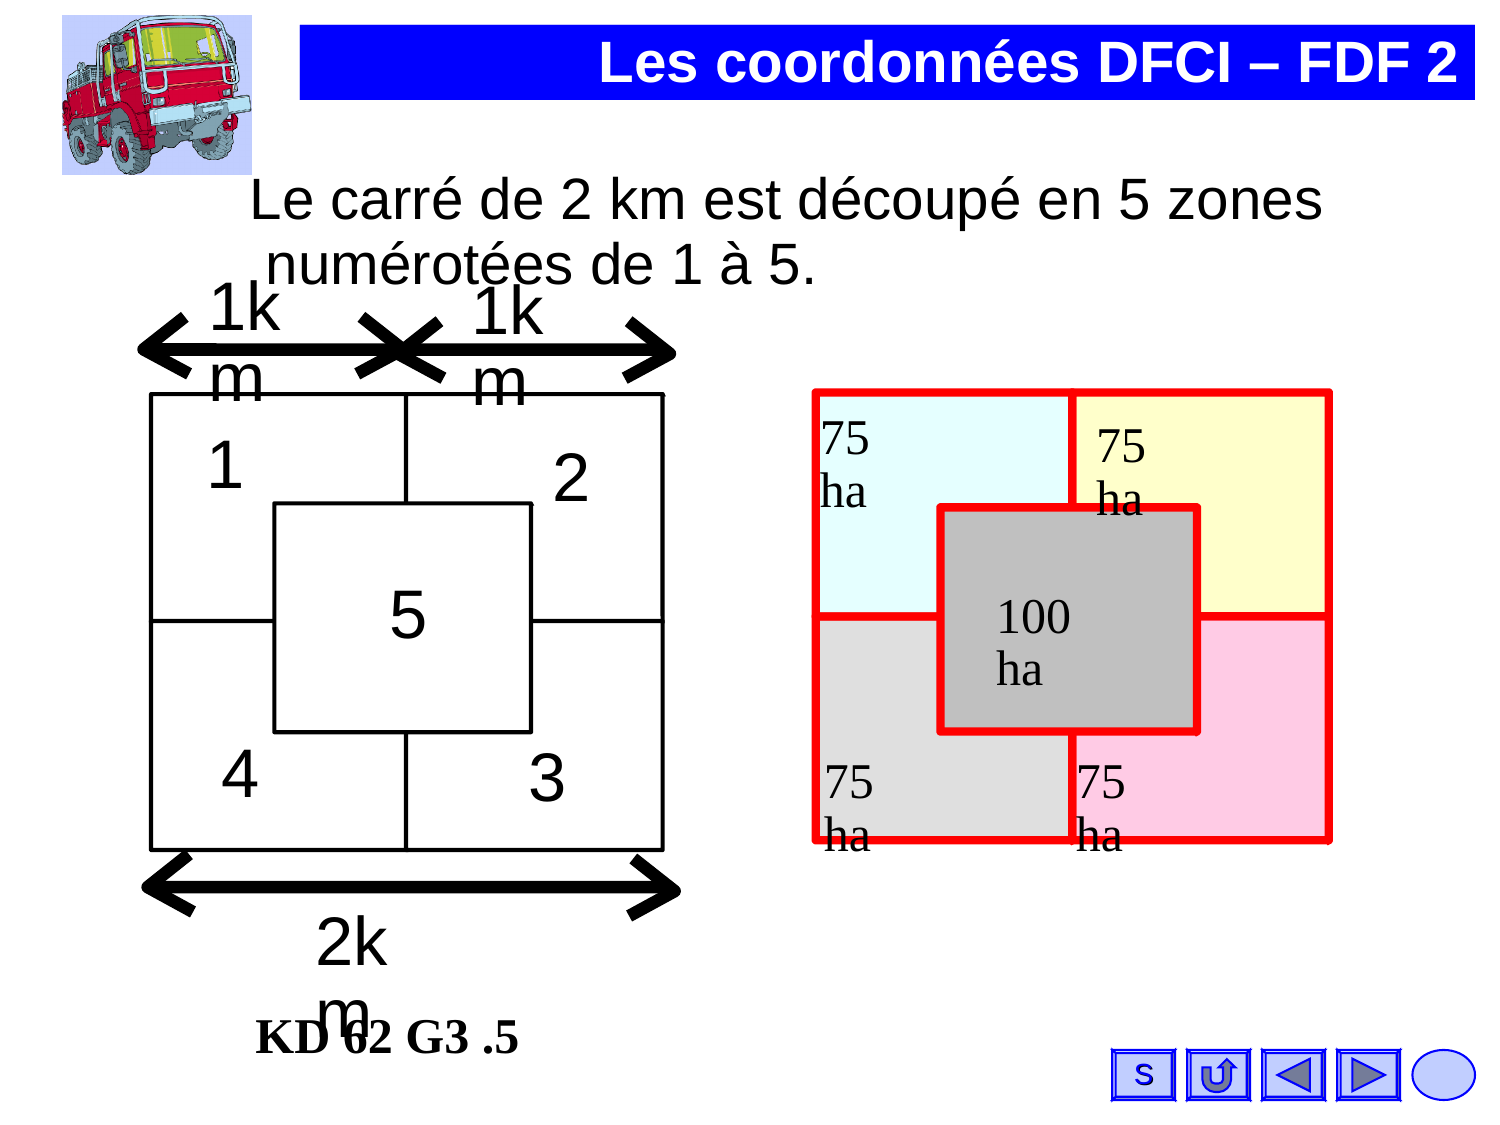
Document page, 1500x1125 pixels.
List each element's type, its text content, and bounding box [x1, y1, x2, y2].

text_box 75 ha [1075, 756, 1186, 862]
text_box 2km [300, 901, 461, 1011]
text_box 75 ha [819, 412, 930, 518]
text_box 5 [374, 573, 443, 661]
text_box 100 ha [996, 591, 1131, 697]
text_box 75 ha [823, 756, 934, 862]
text_box 2 [537, 436, 607, 524]
text_box 1km [456, 305, 617, 428]
text_box 2km [347, 1005, 362, 1011]
text_box 1km [192, 265, 354, 424]
text_box KD 62 G3 .5 [255, 1011, 520, 1064]
text_box 2km [327, 1005, 340, 1011]
text_box Le carré de 2 km est découpé en 5 zones numérotées de 1 à 5. [234, 159, 1341, 305]
text_box 1km [520, 305, 529, 314]
text_box 1 [191, 424, 260, 512]
text_box Les coordonnées DFCI – FDF 2 [299, 24, 1475, 100]
text_box [151, 394, 663, 850]
text_box [1412, 1049, 1476, 1101]
text_box 75 ha [1096, 420, 1206, 526]
text_box [815, 392, 1329, 841]
text_box 4 [206, 732, 276, 820]
text_box 3 [513, 736, 583, 824]
